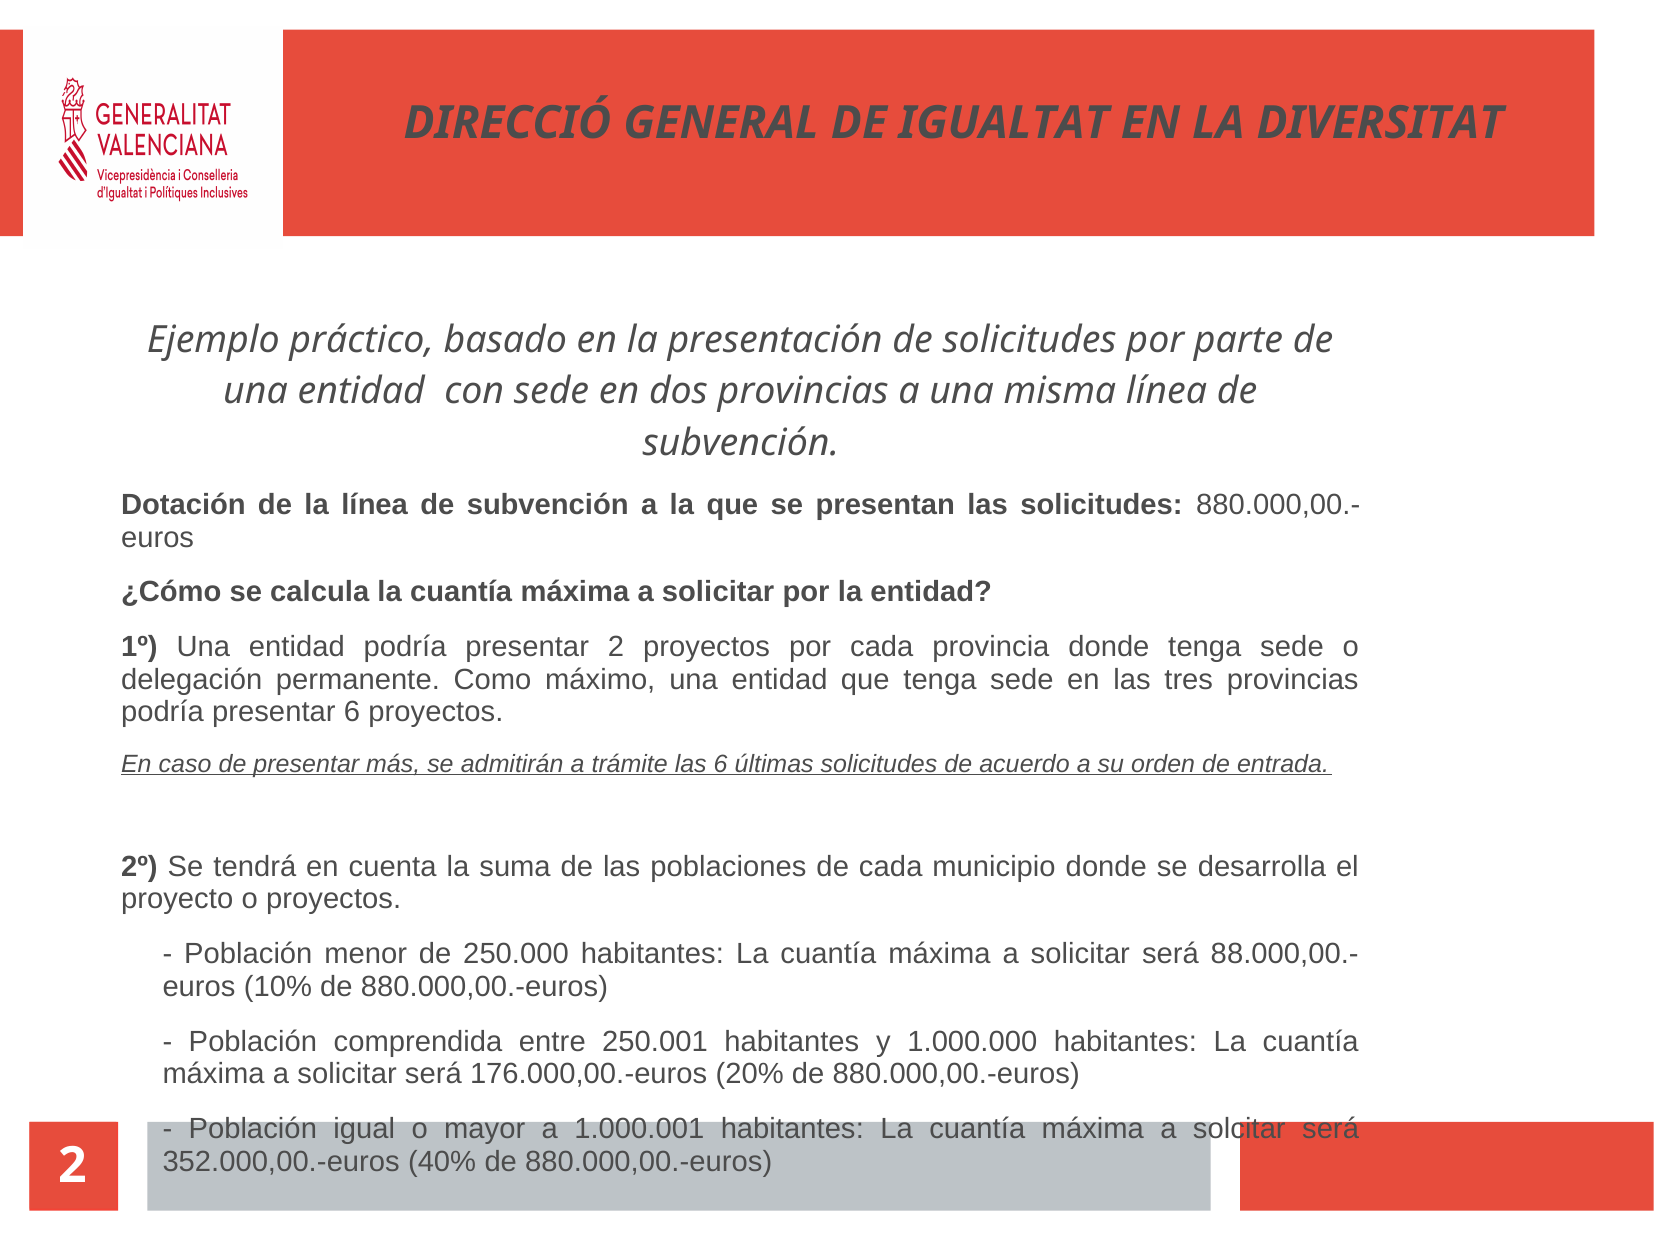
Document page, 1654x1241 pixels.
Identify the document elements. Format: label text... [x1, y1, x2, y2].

text_box DIRECCIÓ GENERAL DE IGUALTAT EN LA DIVERSITAT [0, 34, 1654, 425]
table_header [1376, 268, 1584, 1241]
picture [23, 26, 283, 249]
table_header Ejemplo práctico, basado en la presentación de solicitudes por parte de una entidad con sede en dos provincias a una misma línea de subvención. Dotación de la línea de subvención a la que se presentan las solicitudes: 880.000,00.-euros ¿Cómo se calcula la cuantía máxima a solicitar por la entidad? 1º) Una entidad podría presentar 2 proyectos por cada provincia donde tenga sede o delegación permanente. Como máximo, una entidad que tenga sede en las tres provincias podría presentar 6 proyectos. En caso de presentar más, se admitirán a trámite las 6 últimas solicitudes de acuerdo a su orden de entrada. 2º) Se tendrá en cuenta la suma de las poblaciones de cada municipio donde se desarrolla el proyecto o proyectos. - Población menor de 250.000 habitantes: La cuantía máxima a solicitar será 88.000,00.-euros (10% de 880.000,00.-euros) - Población comprendida entre 250.001 habitantes y 1.000.000 habitantes: La cuantía máxima a solicitar será 176.000,00.-euros (20% de 880.000,00.-euros) - Población igual o mayor a 1.000.001 habitantes: La cuantía máxima a solcitar será 352.000,00.-euros (40% de 880.000,00.-euros) [106, 268, 1376, 1241]
text_box <número> [29, 1121, 106, 1209]
